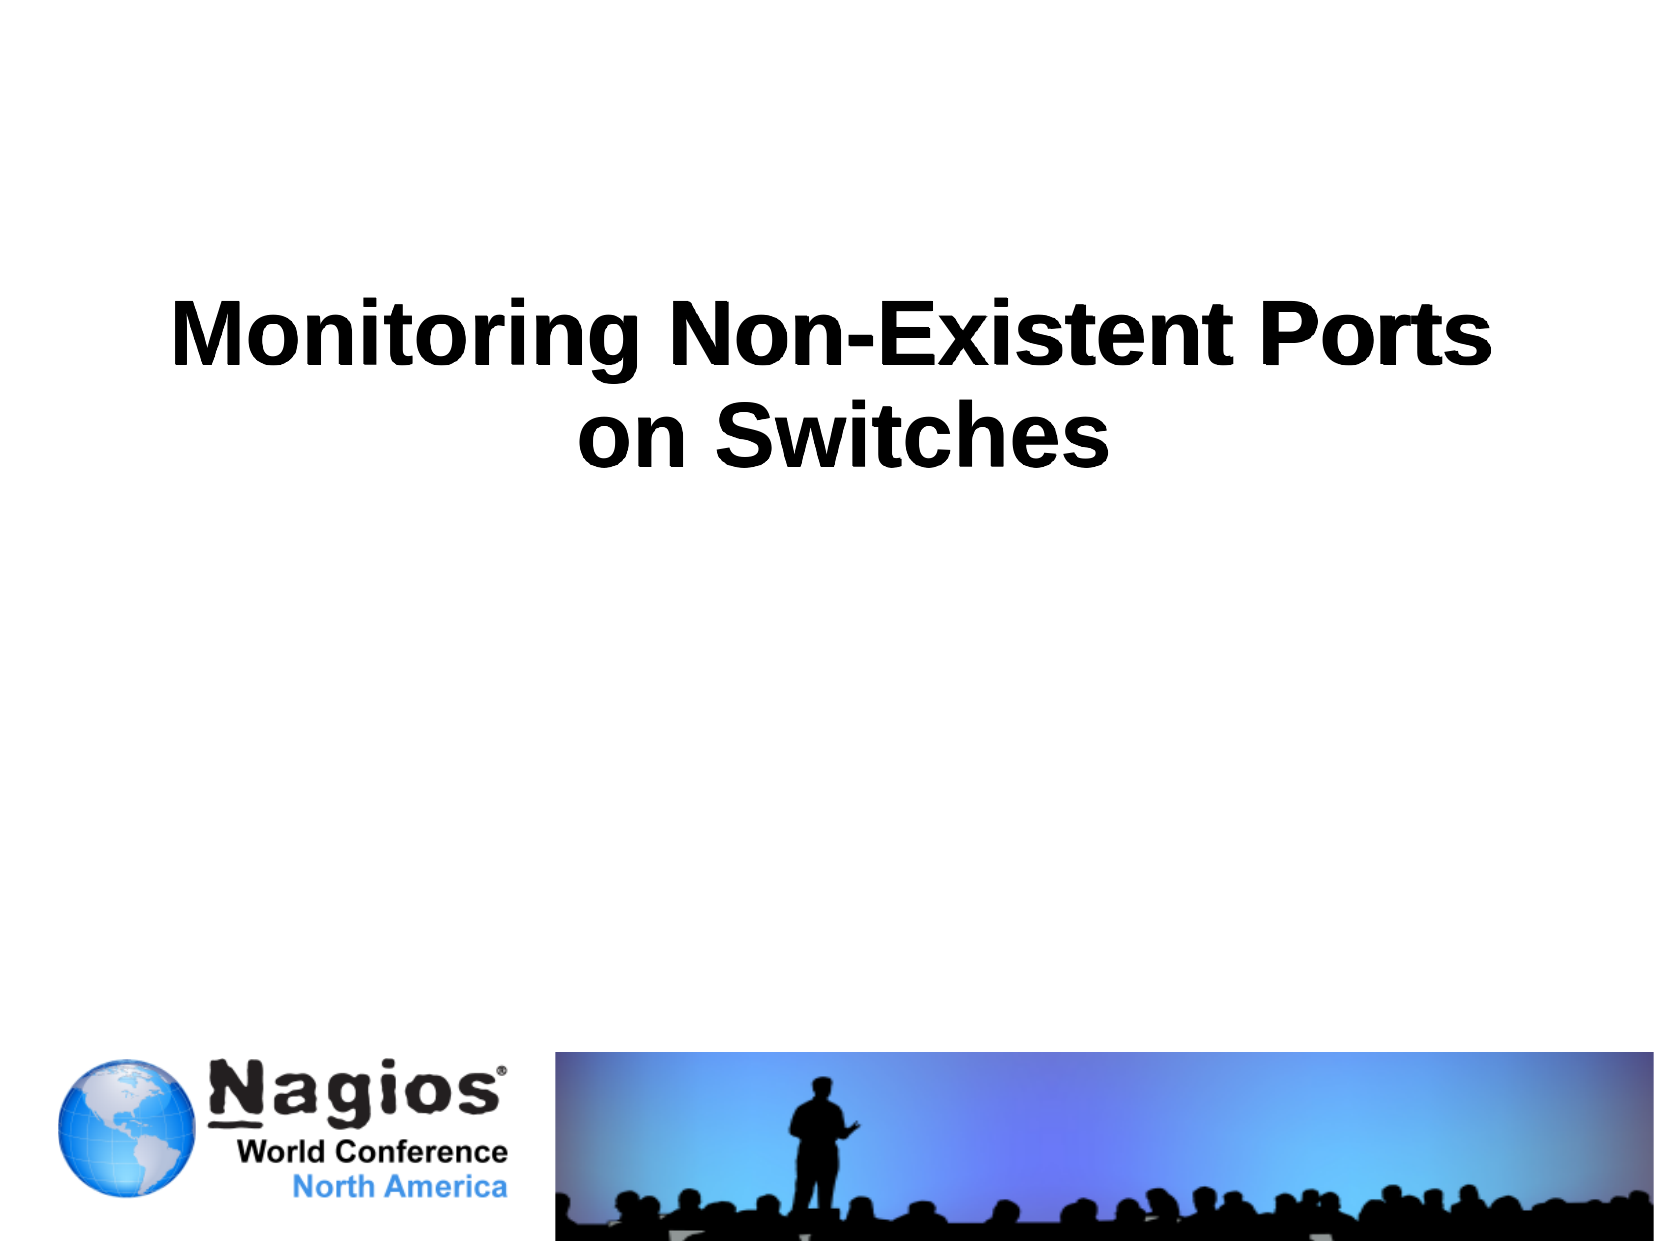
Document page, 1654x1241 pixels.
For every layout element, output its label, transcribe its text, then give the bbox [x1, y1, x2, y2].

picture [555, 1052, 1654, 1241]
picture [58, 1058, 509, 1228]
title Monitoring Non-Existent Ports on Switches [87, 280, 1576, 488]
